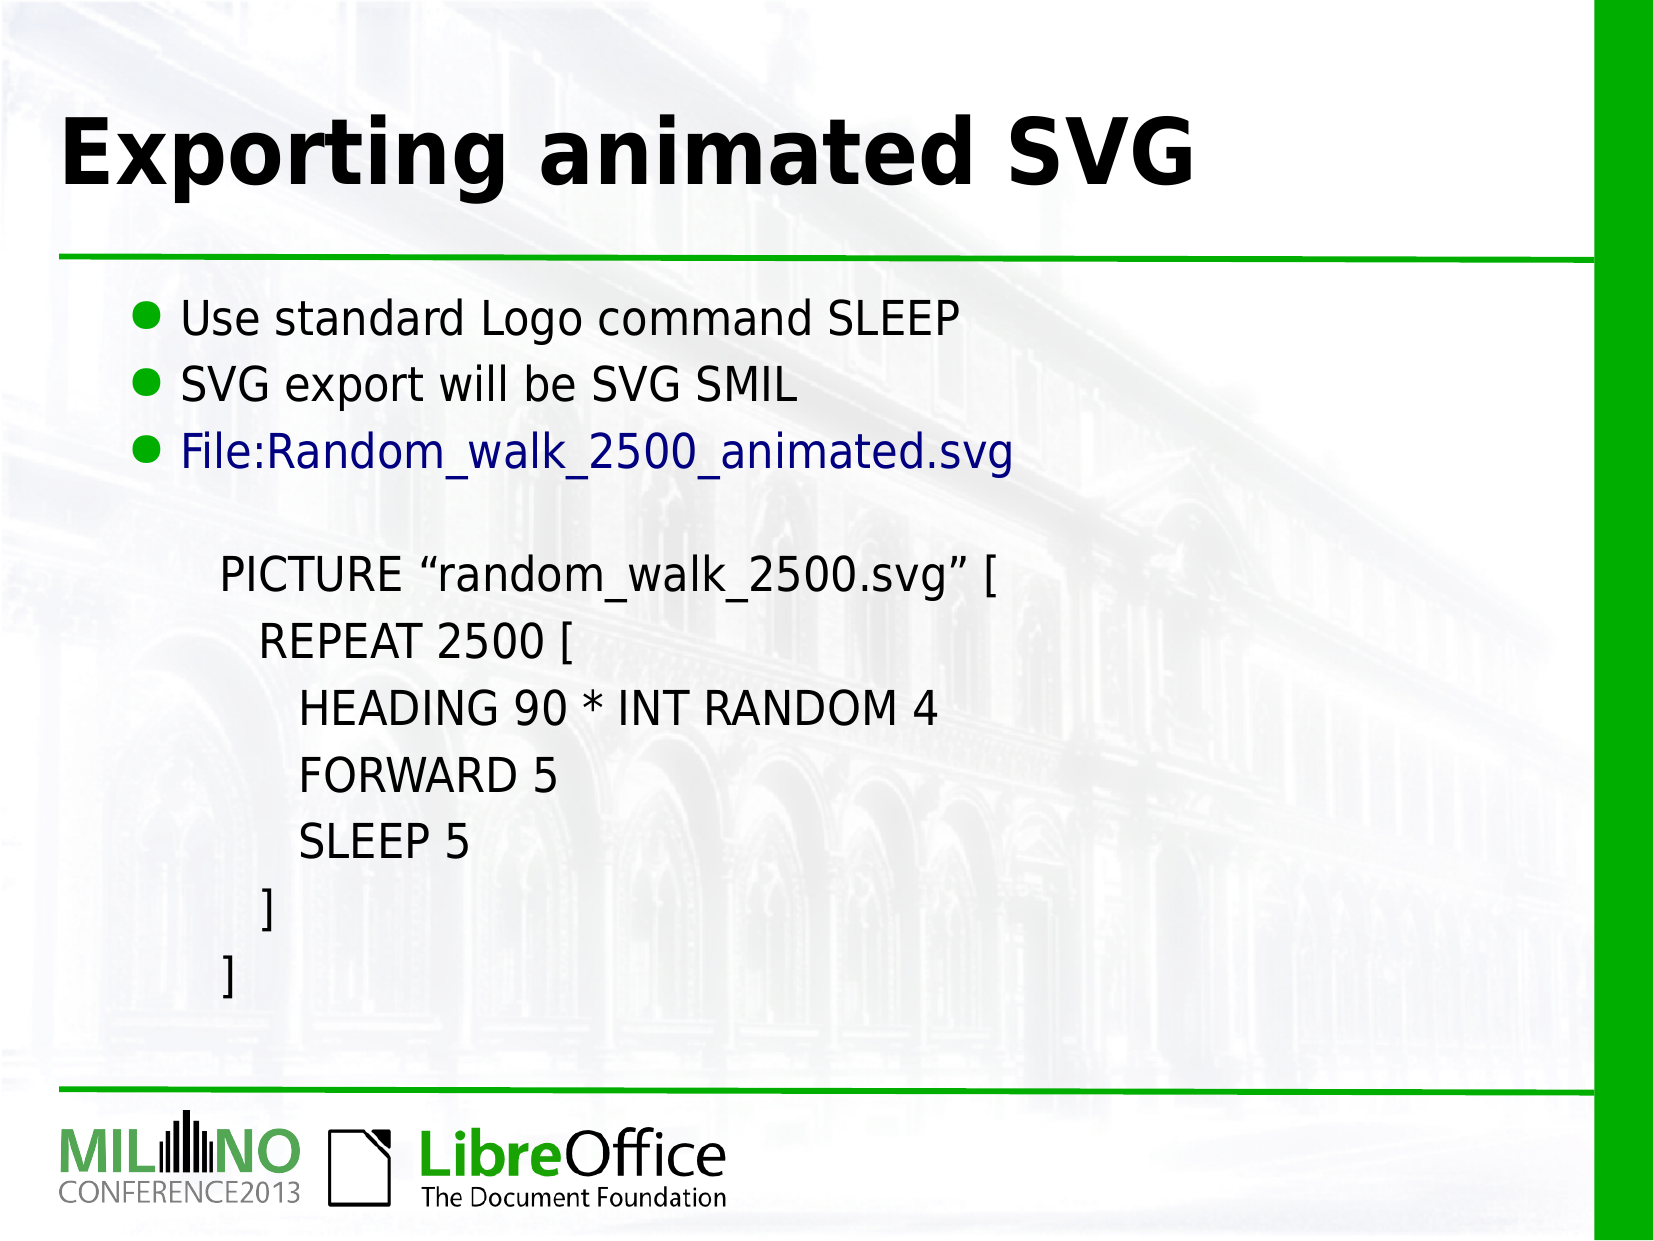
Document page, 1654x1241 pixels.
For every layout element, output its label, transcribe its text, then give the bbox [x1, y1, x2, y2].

picture [1, 0, 1594, 1241]
list Use standard Logo command SLEEP SVG export will be SVG SMIL File:Random_walk_2500_animated.svg PICTURE “random_walk_2500.svg” [ REPEAT 2500 [ HEADING 90 * INT RANDOM 4 FORWARD 5 SLEEP 5 ] ] [35, 290, 1524, 1010]
title Exporting animated SVG [59, 49, 1548, 257]
